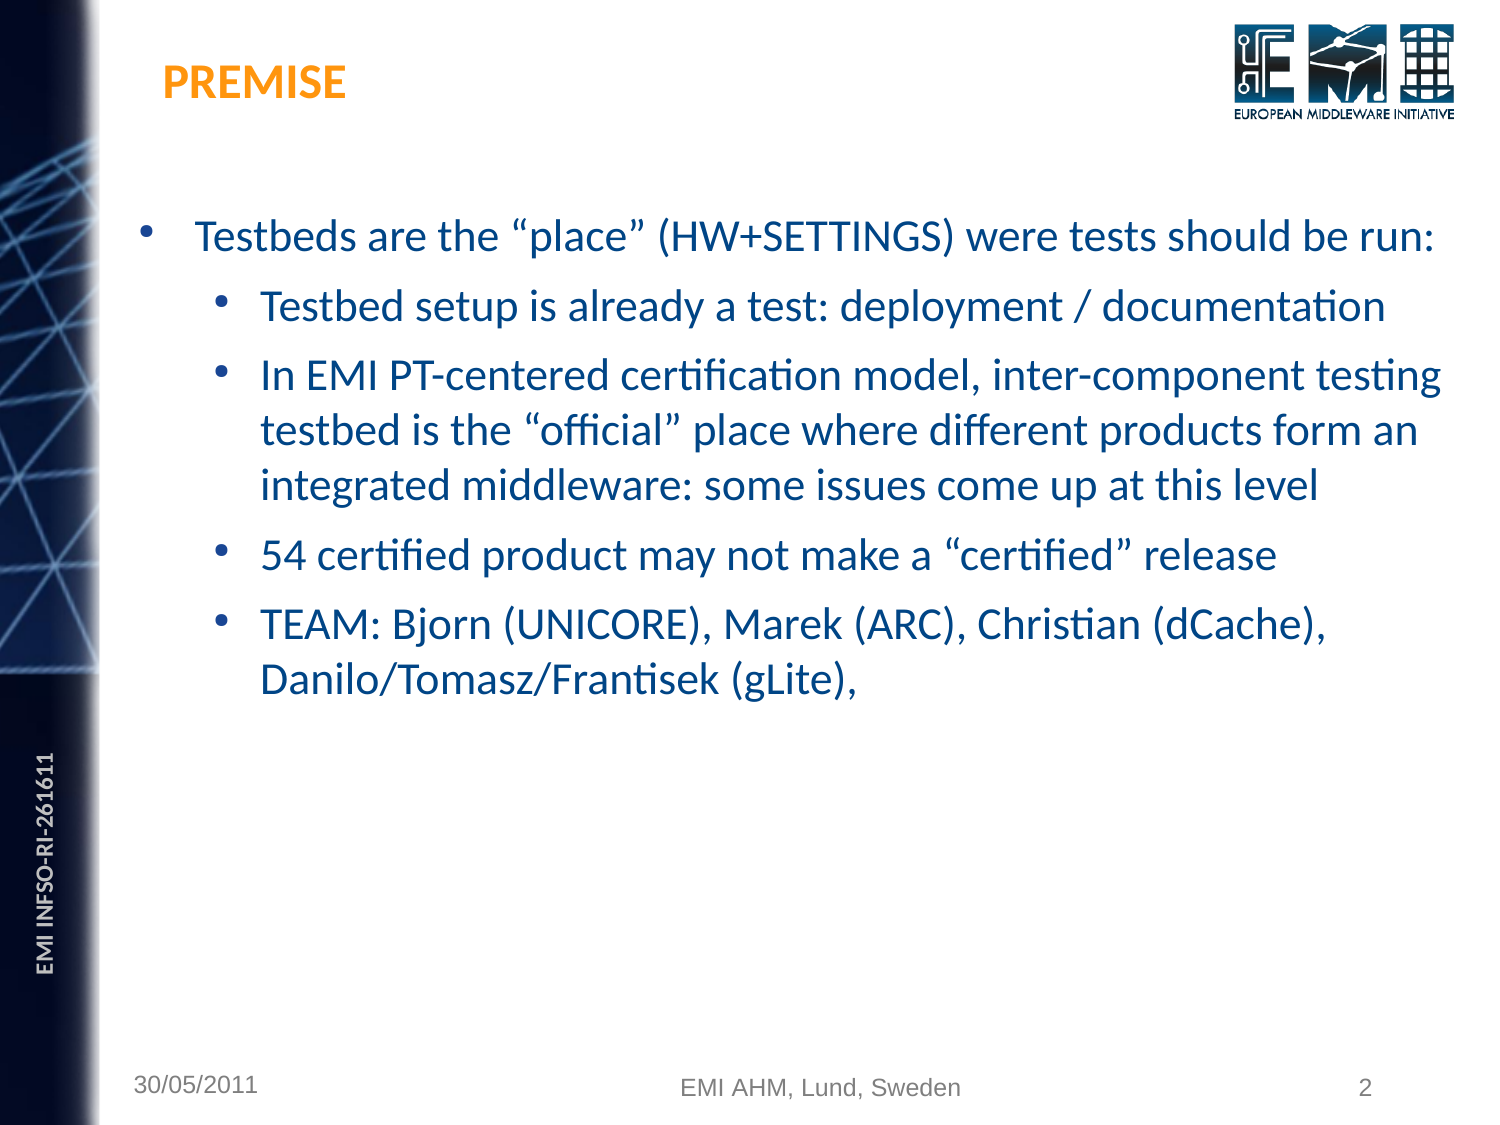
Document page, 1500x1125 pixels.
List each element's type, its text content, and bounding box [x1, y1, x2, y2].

text_box EMI AHM, Lund, Sweden [298, 1063, 1344, 1124]
text_box PREMISE [147, 40, 1195, 116]
list Testbeds are the “place” (HW+SETTINGS) were tests should be run: Testbed setup is already a test: deployment / documentation In EMI PT-centered certification model, inter-component testing testbed is the “official” place where different products form an integrated middleware: some issues come up at this level 54 certified product may not make a “certified” release TEAM: Bjorn (UNICORE), Marek (ARC), Christian (dCache), Danilo/Tomasz/Frantisek (gLite), [123, 197, 1477, 1040]
picture [1185, 8, 1500, 140]
text_box 30/05/2011 [118, 1061, 301, 1123]
text_box <number> [1343, 1063, 1426, 1123]
picture [0, 0, 111, 1125]
